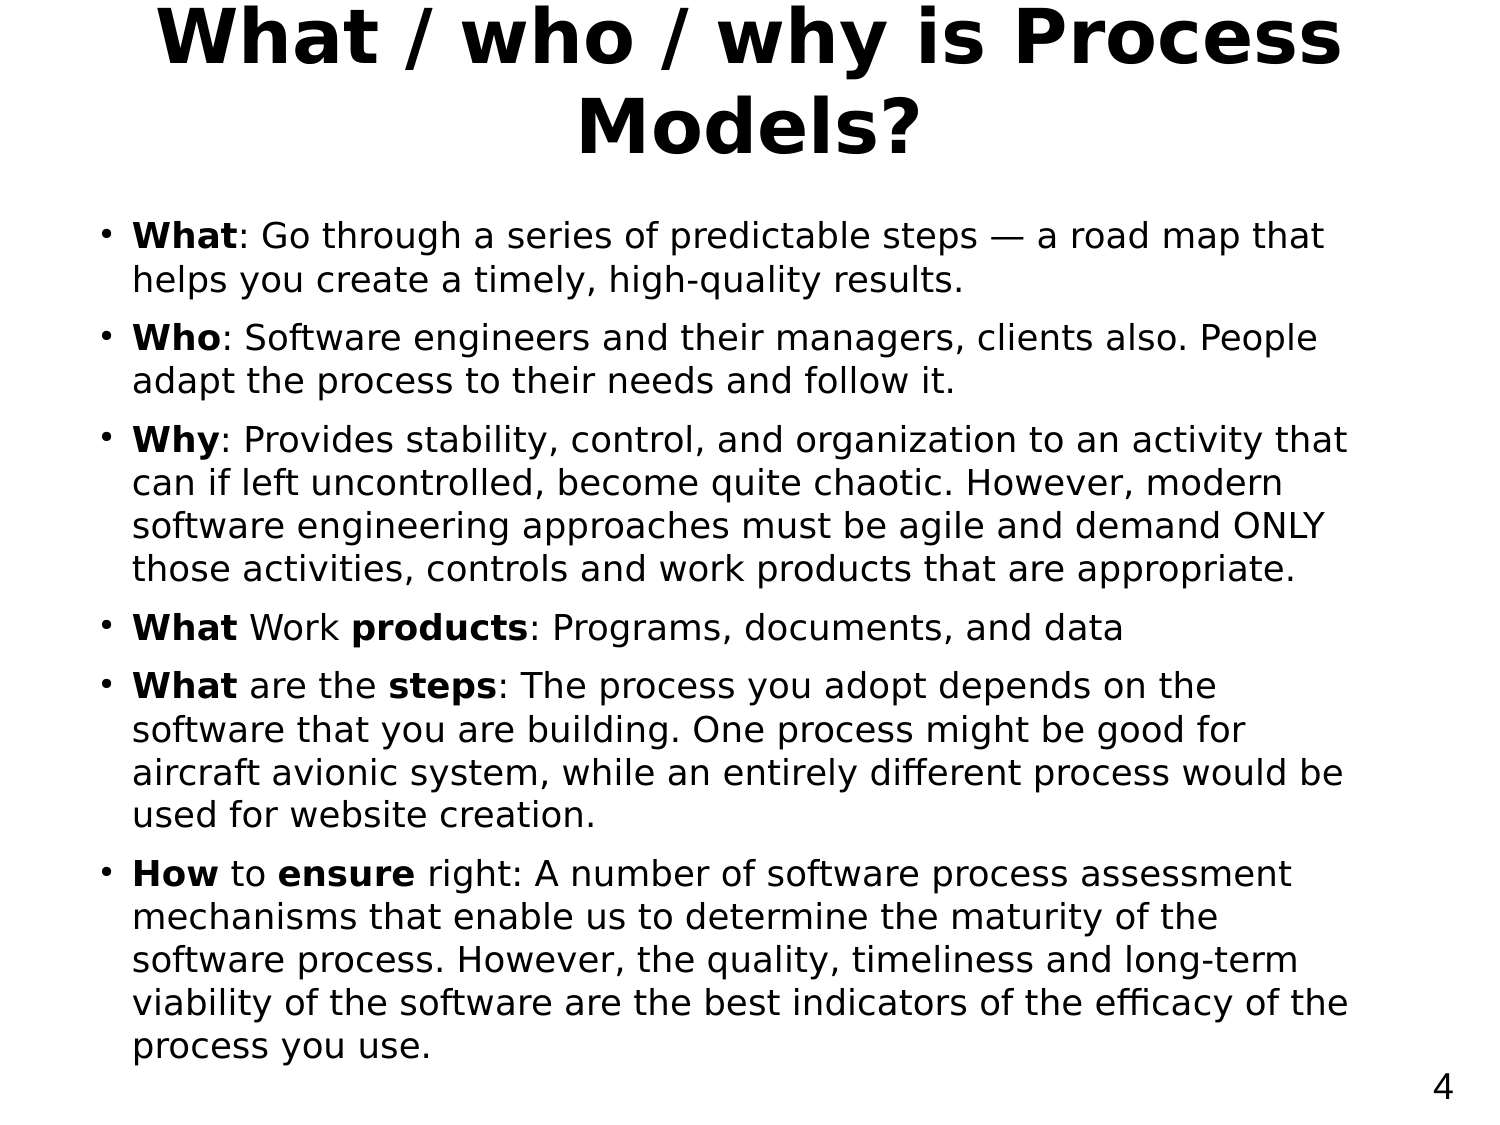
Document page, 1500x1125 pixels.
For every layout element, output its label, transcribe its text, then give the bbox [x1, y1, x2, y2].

title What / who / why is Process Models? [75, 44, 1425, 177]
list What: Go through a series of predictable steps — a road map that helps you create a timely, high-quality results. Who: Software engineers and their managers, clients also. People adapt the process to their needs and follow it. Why: Provides stability, control, and organization to an activity that can if left uncontrolled, become quite chaotic. However, modern software engineering approaches must be agile and demand ONLY those activities, controls and work products that are appropriate. What Work products: Programs, documents, and data What are the steps: The process you adopt depends on the software that you are building. One process might be good for aircraft avionic system, while an entirely different process would be used for website creation. How to ensure right: A number of software process assessment mechanisms that enable us to determine the maturity of the software process. However, the quality, timeliness and long-term viability of the software are the best indicators of the efficacy of the process you use. [75, 204, 1395, 1075]
